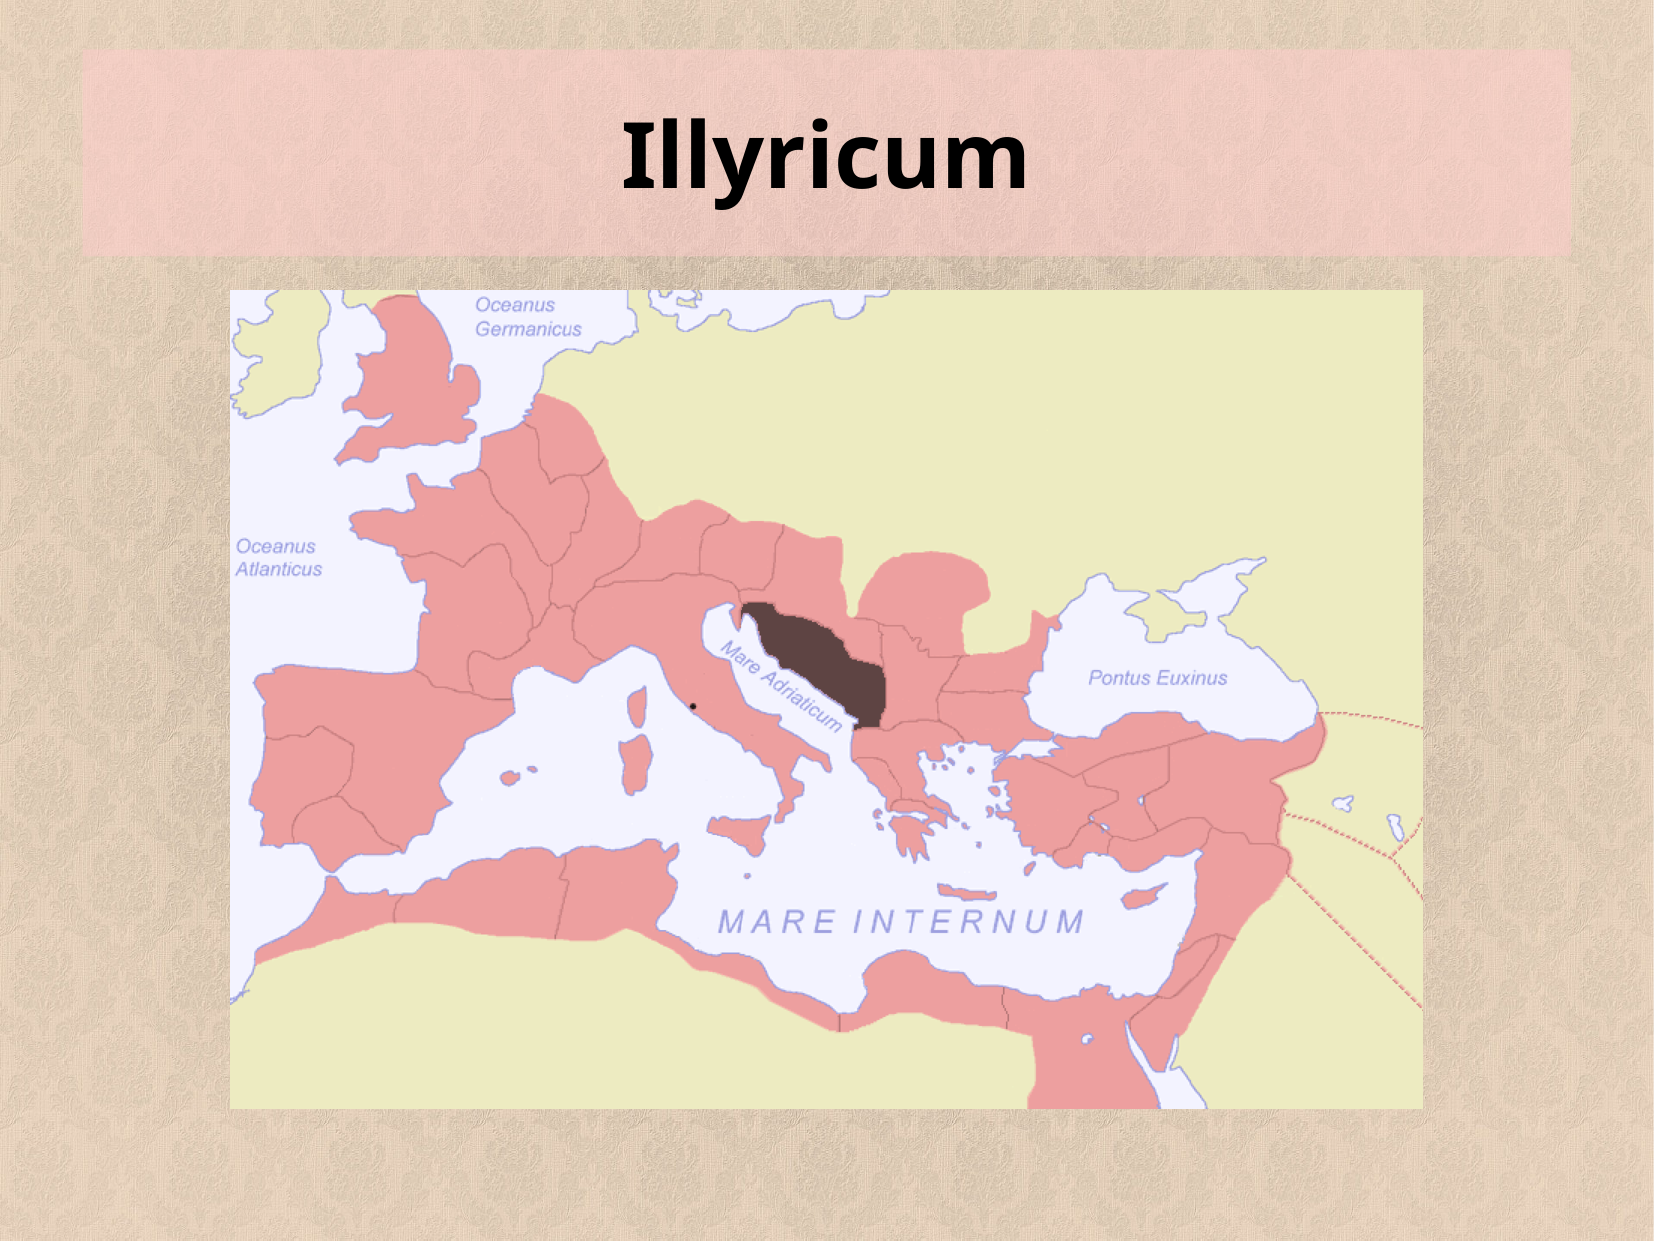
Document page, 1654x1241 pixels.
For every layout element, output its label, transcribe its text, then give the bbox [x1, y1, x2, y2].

picture [0, 0, 1654, 1241]
title Illyricum [82, 49, 1571, 257]
